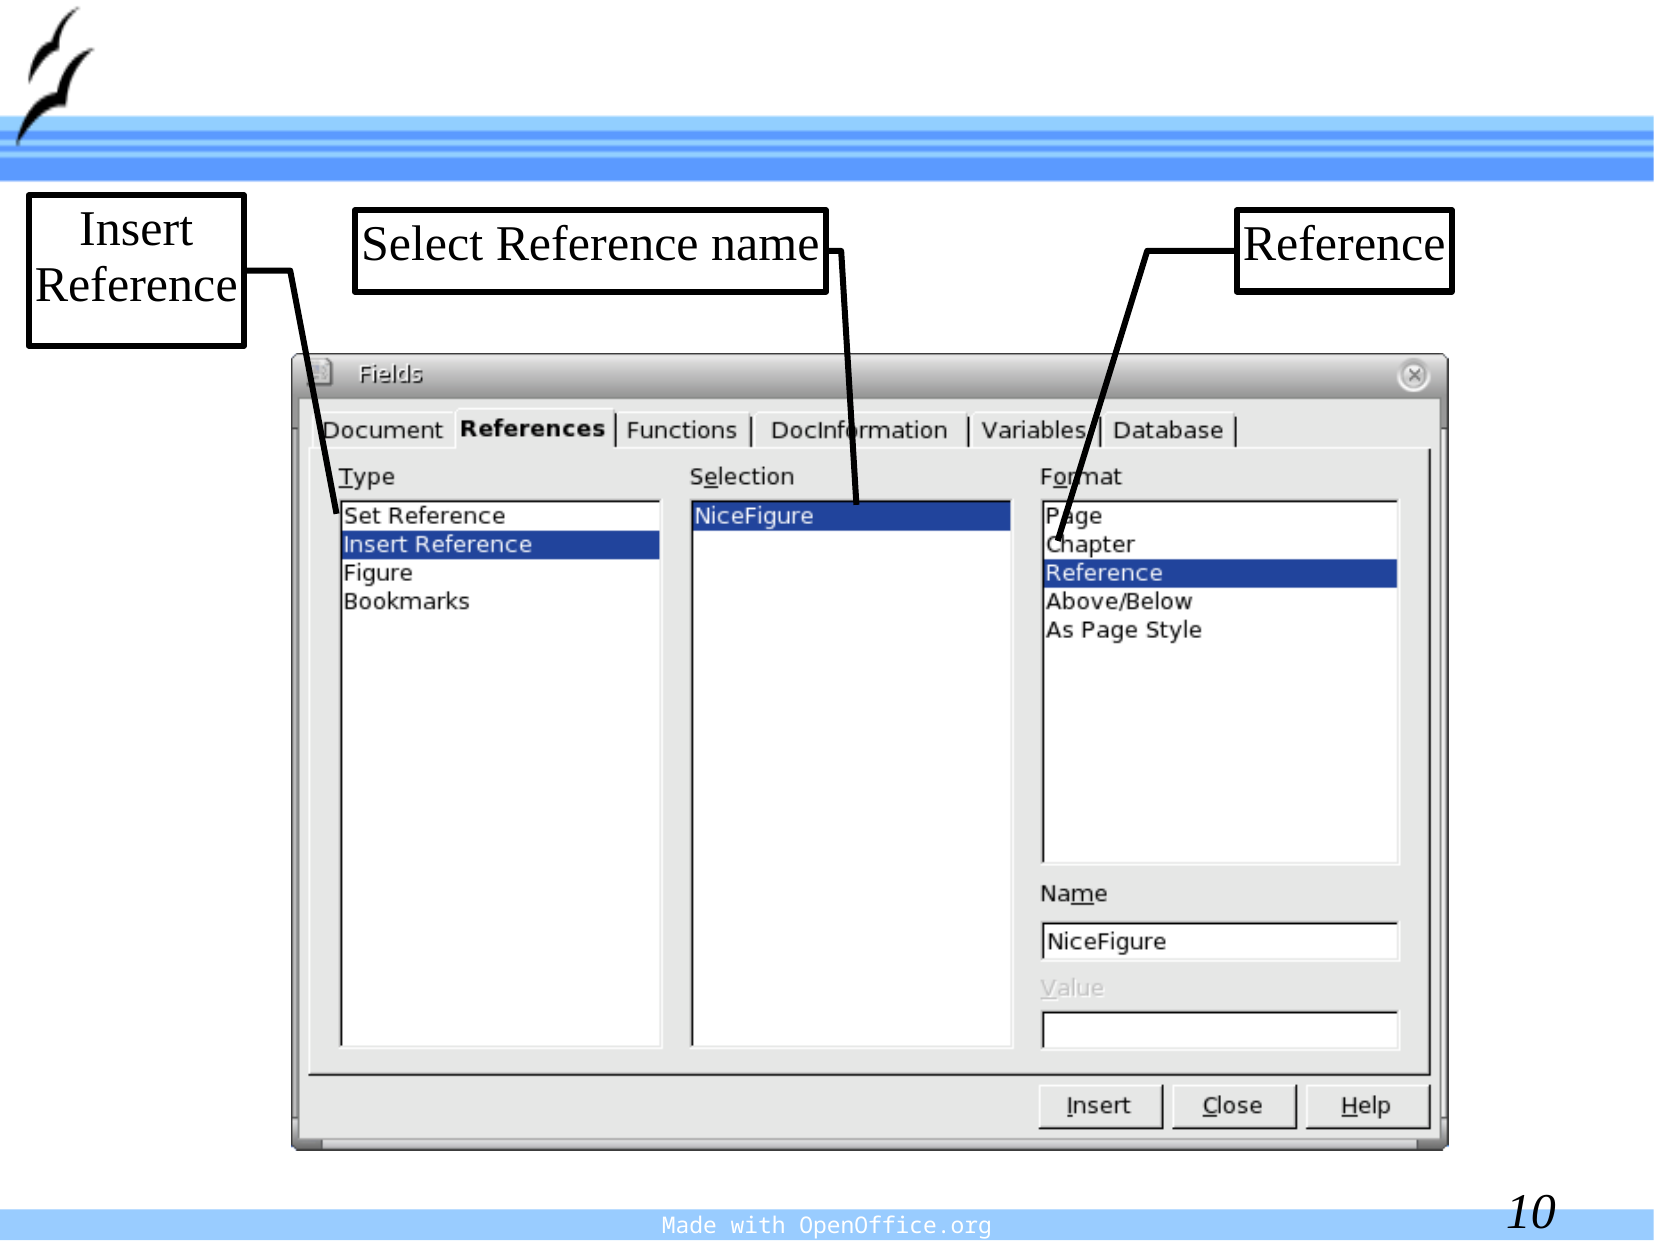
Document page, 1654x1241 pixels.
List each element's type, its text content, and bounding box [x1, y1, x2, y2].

picture [0, 0, 1654, 188]
text_box Insert Reference [28, 195, 244, 346]
picture [291, 353, 1449, 1151]
text_box Reference [1236, 210, 1452, 292]
text_box Select Reference name [354, 210, 827, 292]
